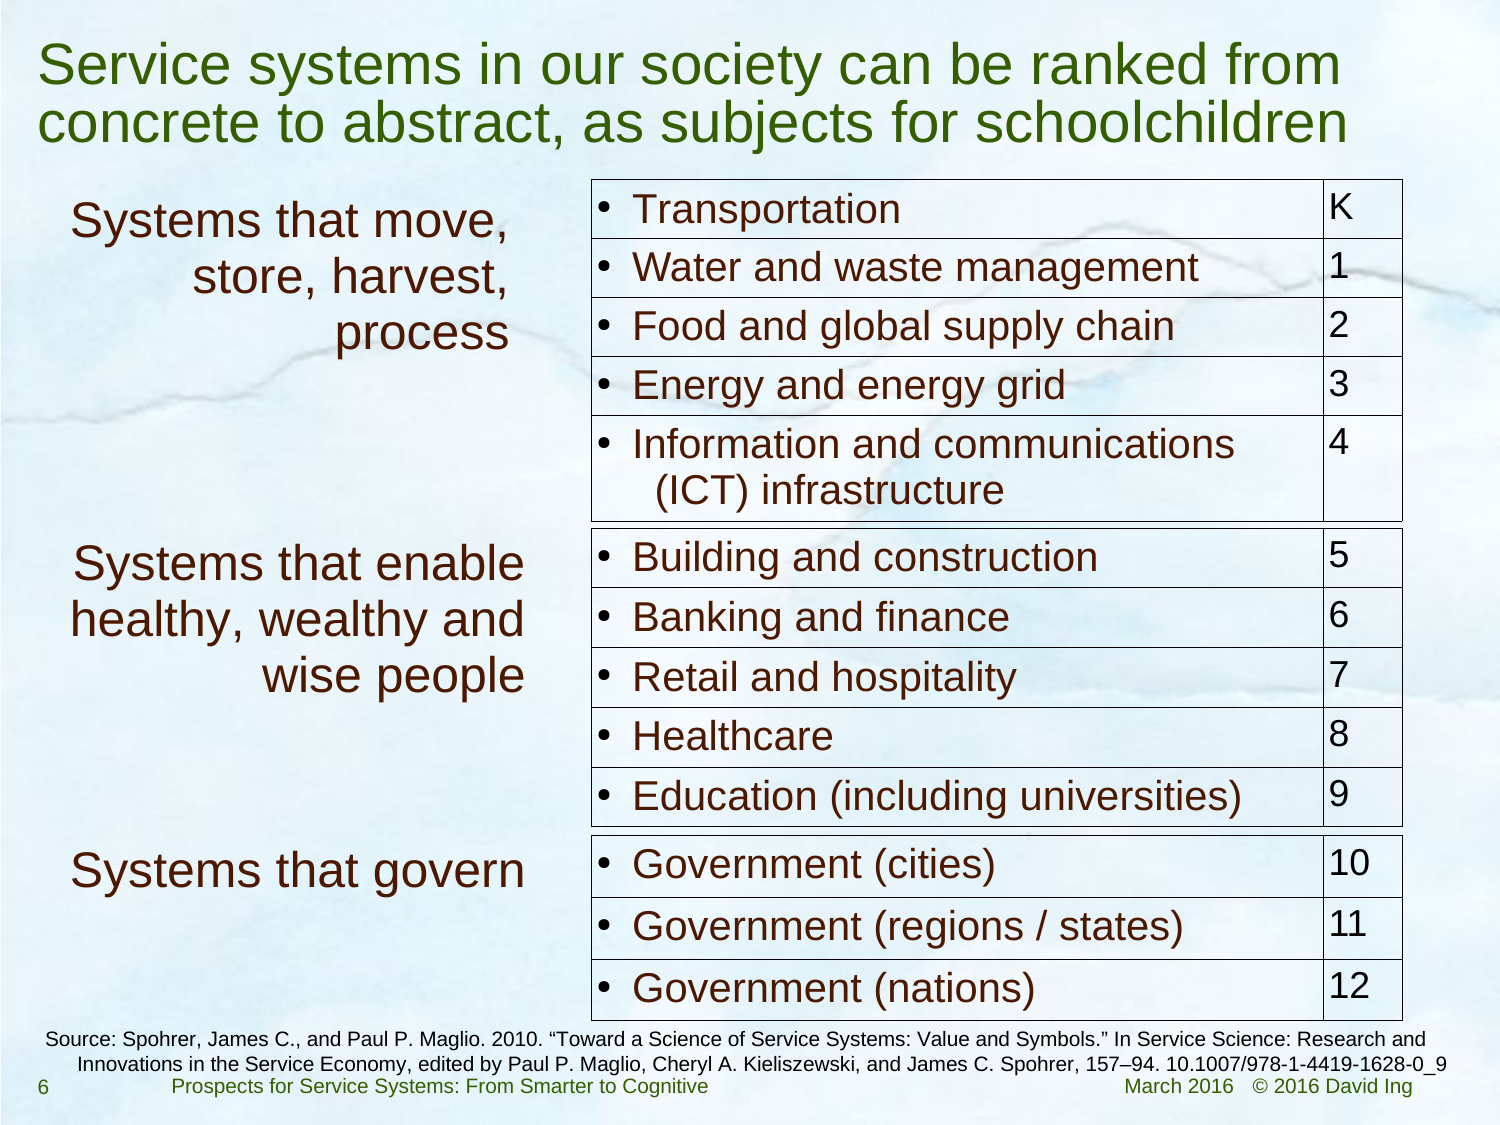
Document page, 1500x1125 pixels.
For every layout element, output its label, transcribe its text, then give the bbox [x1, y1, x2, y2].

table_cell Government (regions / states) [592, 898, 1323, 959]
table_cell Water and waste management [592, 239, 1323, 297]
table_cell Banking and finance [592, 588, 1323, 647]
table_cell Government (nations) [592, 960, 1323, 1017]
table_header Government (cities) [592, 836, 1323, 897]
table_cell 7 [1324, 648, 1402, 707]
table_cell Energy and energy grid [592, 357, 1323, 415]
table_cell Food and global supply chain [592, 298, 1323, 356]
text_box Source: Spohrer, James C., and Paul P. Maglio. 2010. “Toward a Science of Service Systems: Value and Symbols.” In Service Science: Research and Innovations in the Service Economy, edited by Paul P. Maglio, Cheryl A. Kieliszewski, and James C. Spohrer, 157–94. 10.1007/978-1-4419-1628-0_9 - [30, 1017, 1477, 1081]
table_cell Education (including universities) [592, 768, 1323, 826]
table_header Building and construction [592, 529, 1323, 587]
text_box Systems that enable healthy, wealthy and wise people [55, 527, 581, 817]
table_header K [1324, 180, 1402, 238]
text_box Systems that govern [55, 835, 581, 967]
table_cell Information and communications (ICT) infrastructure [592, 416, 1323, 521]
table_cell 11 [1324, 898, 1402, 959]
table_cell 3 [1324, 357, 1402, 415]
table_cell 12 [1324, 960, 1402, 1017]
text_box Systems that move, store, harvest, process [55, 185, 581, 523]
table_cell 4 [1324, 416, 1402, 521]
table_header 10 [1324, 836, 1402, 897]
table_cell 2 [1324, 298, 1402, 356]
table_cell 9 [1324, 768, 1402, 826]
table_cell 8 [1324, 708, 1402, 767]
table_cell 6 [1324, 588, 1402, 647]
table_header 5 [1324, 529, 1402, 587]
table_cell Retail and hospitality [592, 648, 1323, 707]
table_cell Healthcare [592, 708, 1323, 767]
picture [0, 0, 1500, 1125]
table_cell 1 [1324, 239, 1402, 297]
title Service systems in our society can be ranked from concrete to abstract, as subjects for schoolchildren [37, 37, 1463, 176]
table_header Transportation [592, 180, 1323, 238]
